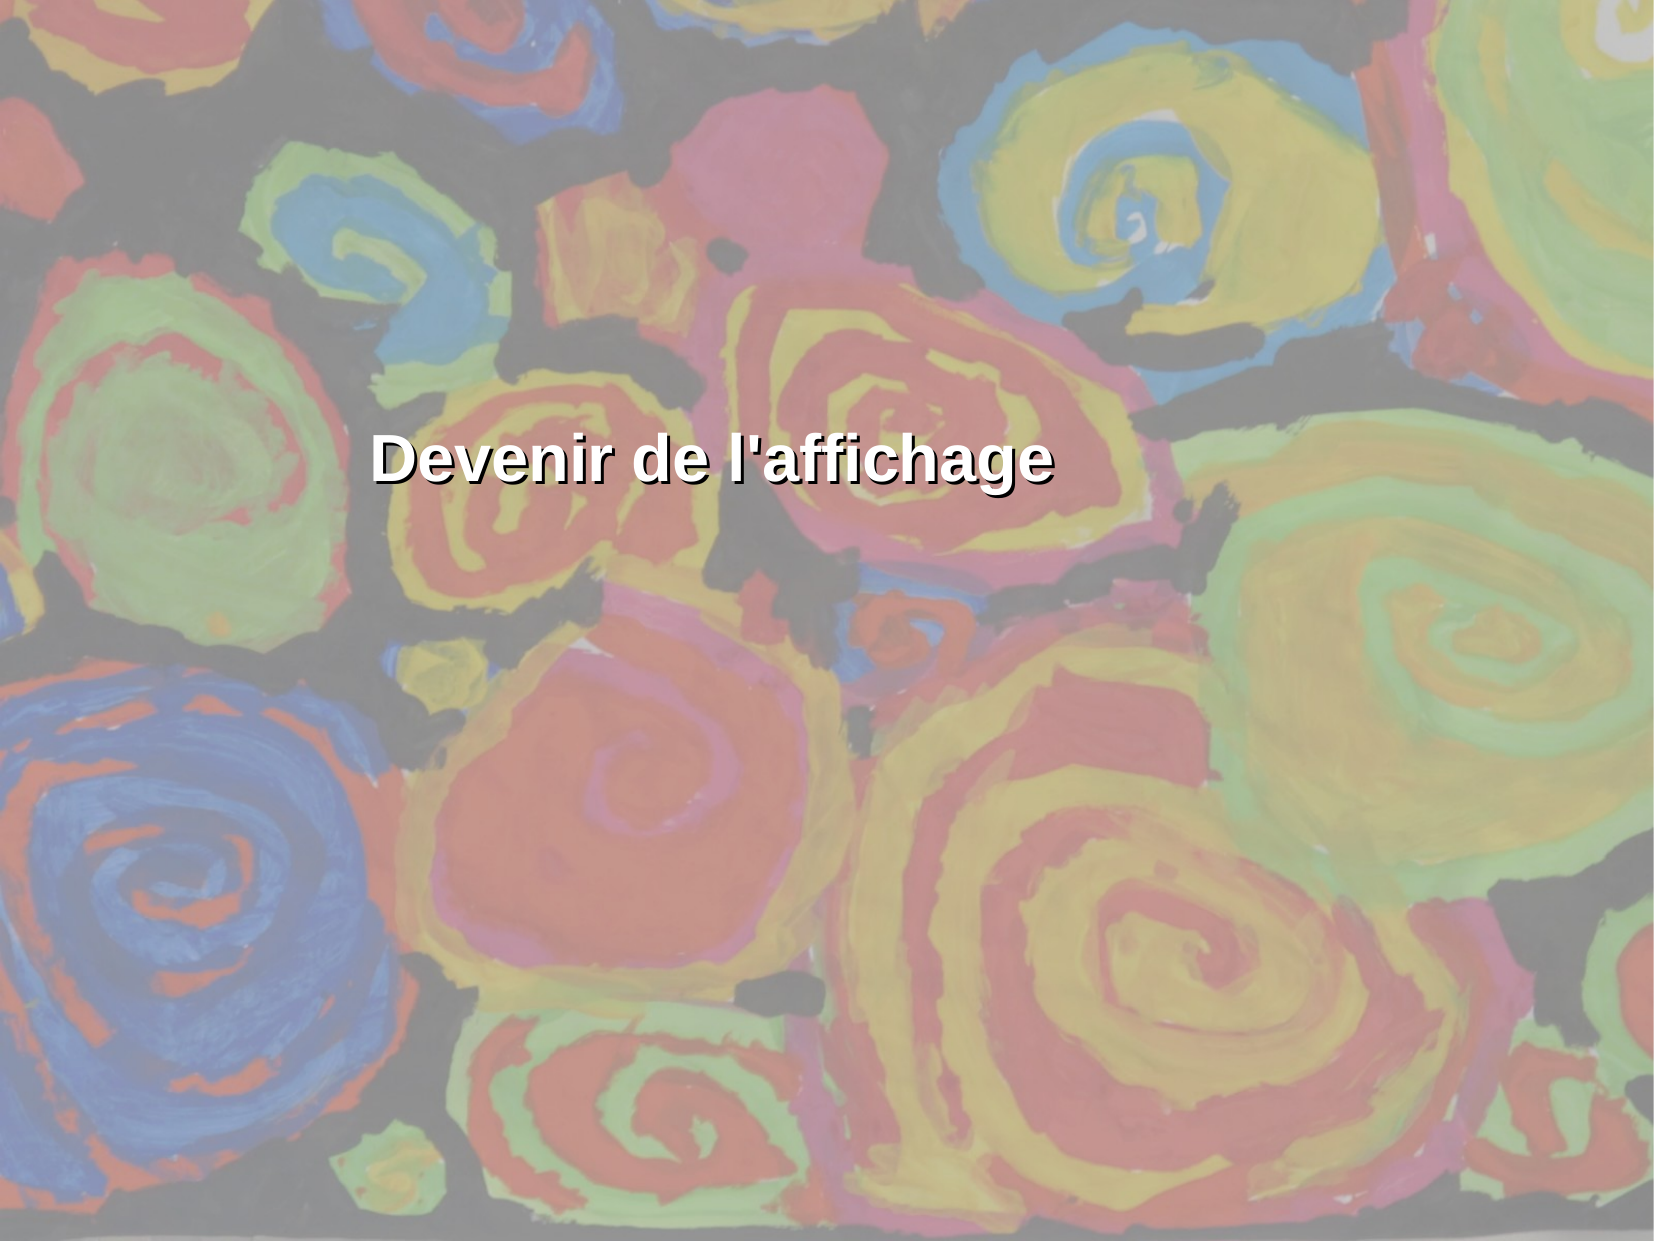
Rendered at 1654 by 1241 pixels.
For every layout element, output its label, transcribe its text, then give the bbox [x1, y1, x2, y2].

text_box [1003, 147, 1359, 219]
picture [0, 0, 1654, 1241]
text_box Devenir de l'affichage [354, 413, 1270, 503]
